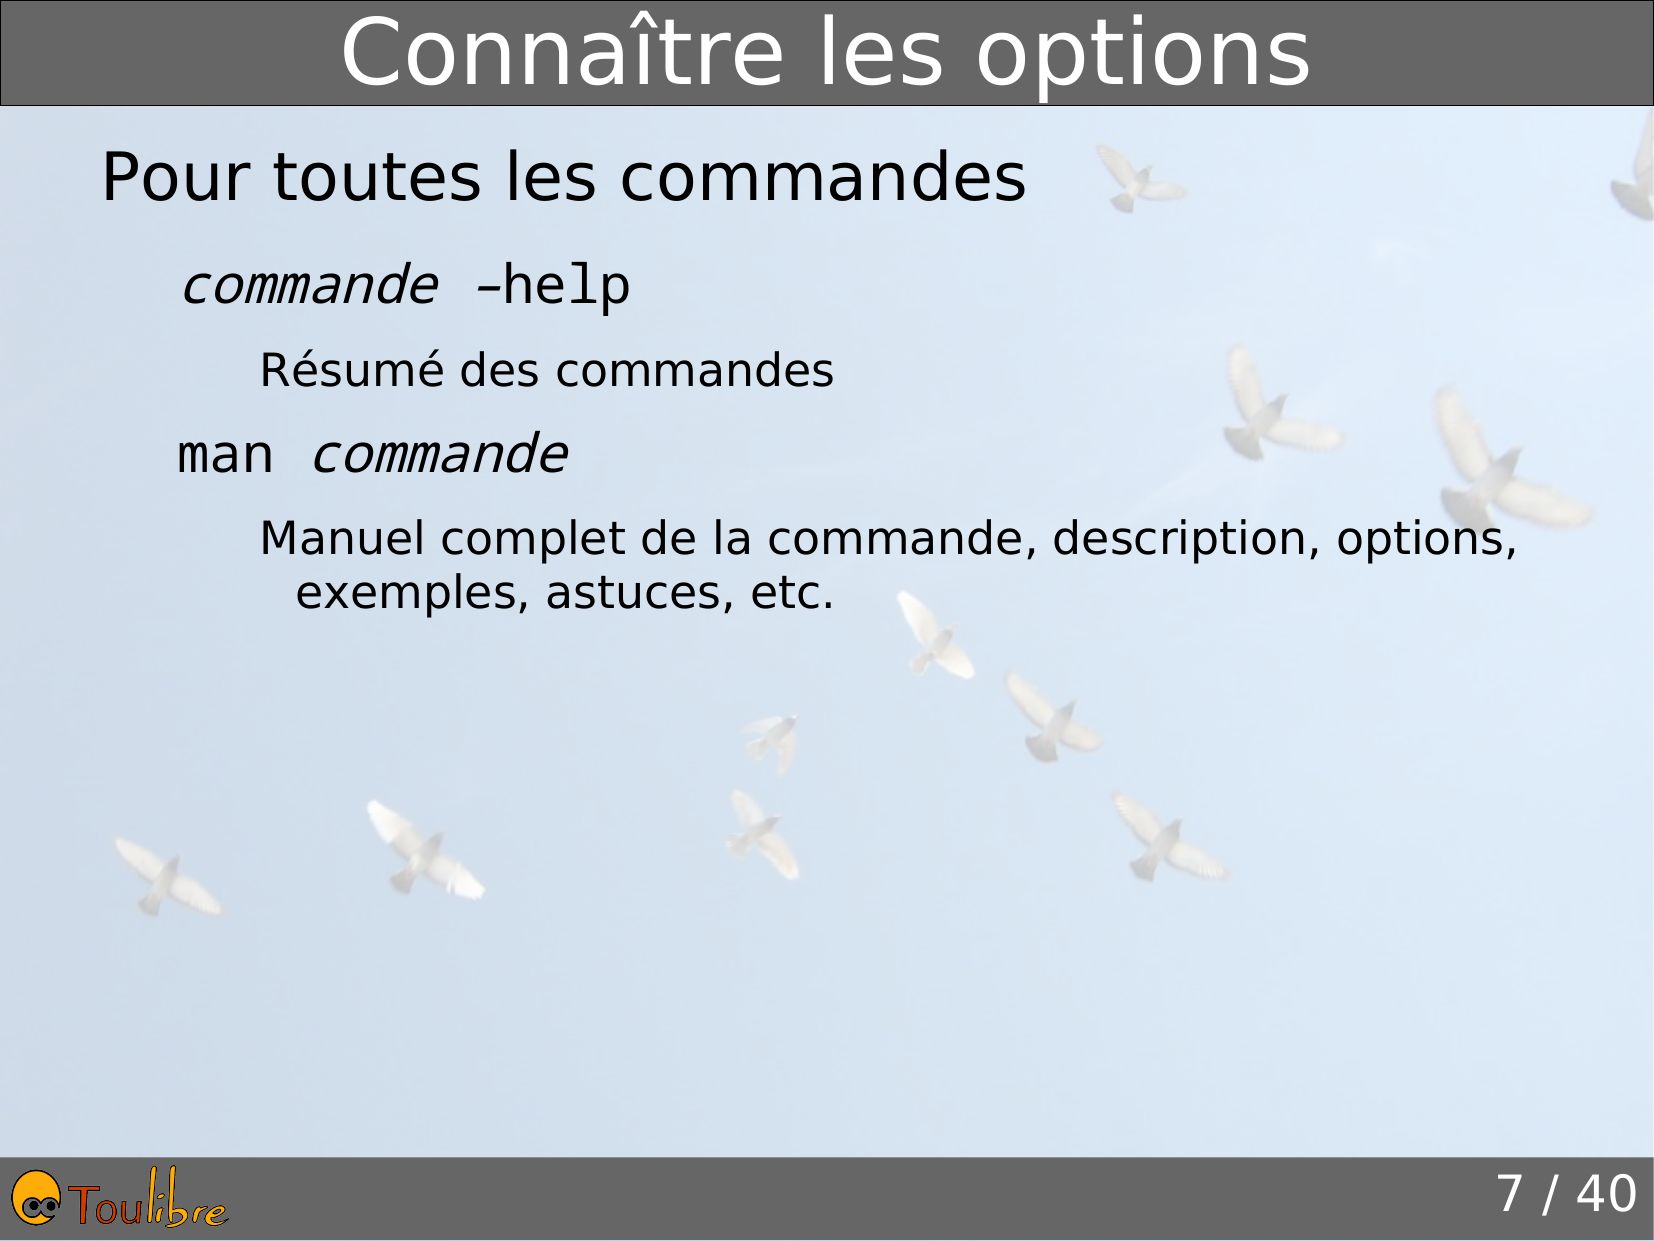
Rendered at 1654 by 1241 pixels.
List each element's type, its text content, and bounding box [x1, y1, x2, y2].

picture [11, 1165, 229, 1228]
title Connaître les options [0, 0, 1654, 107]
list Pour toutes les commandes commande –help Résumé des commandes man commande Manuel complet de la commande, description, options, exemples, astuces, etc. [82, 138, 1571, 1094]
